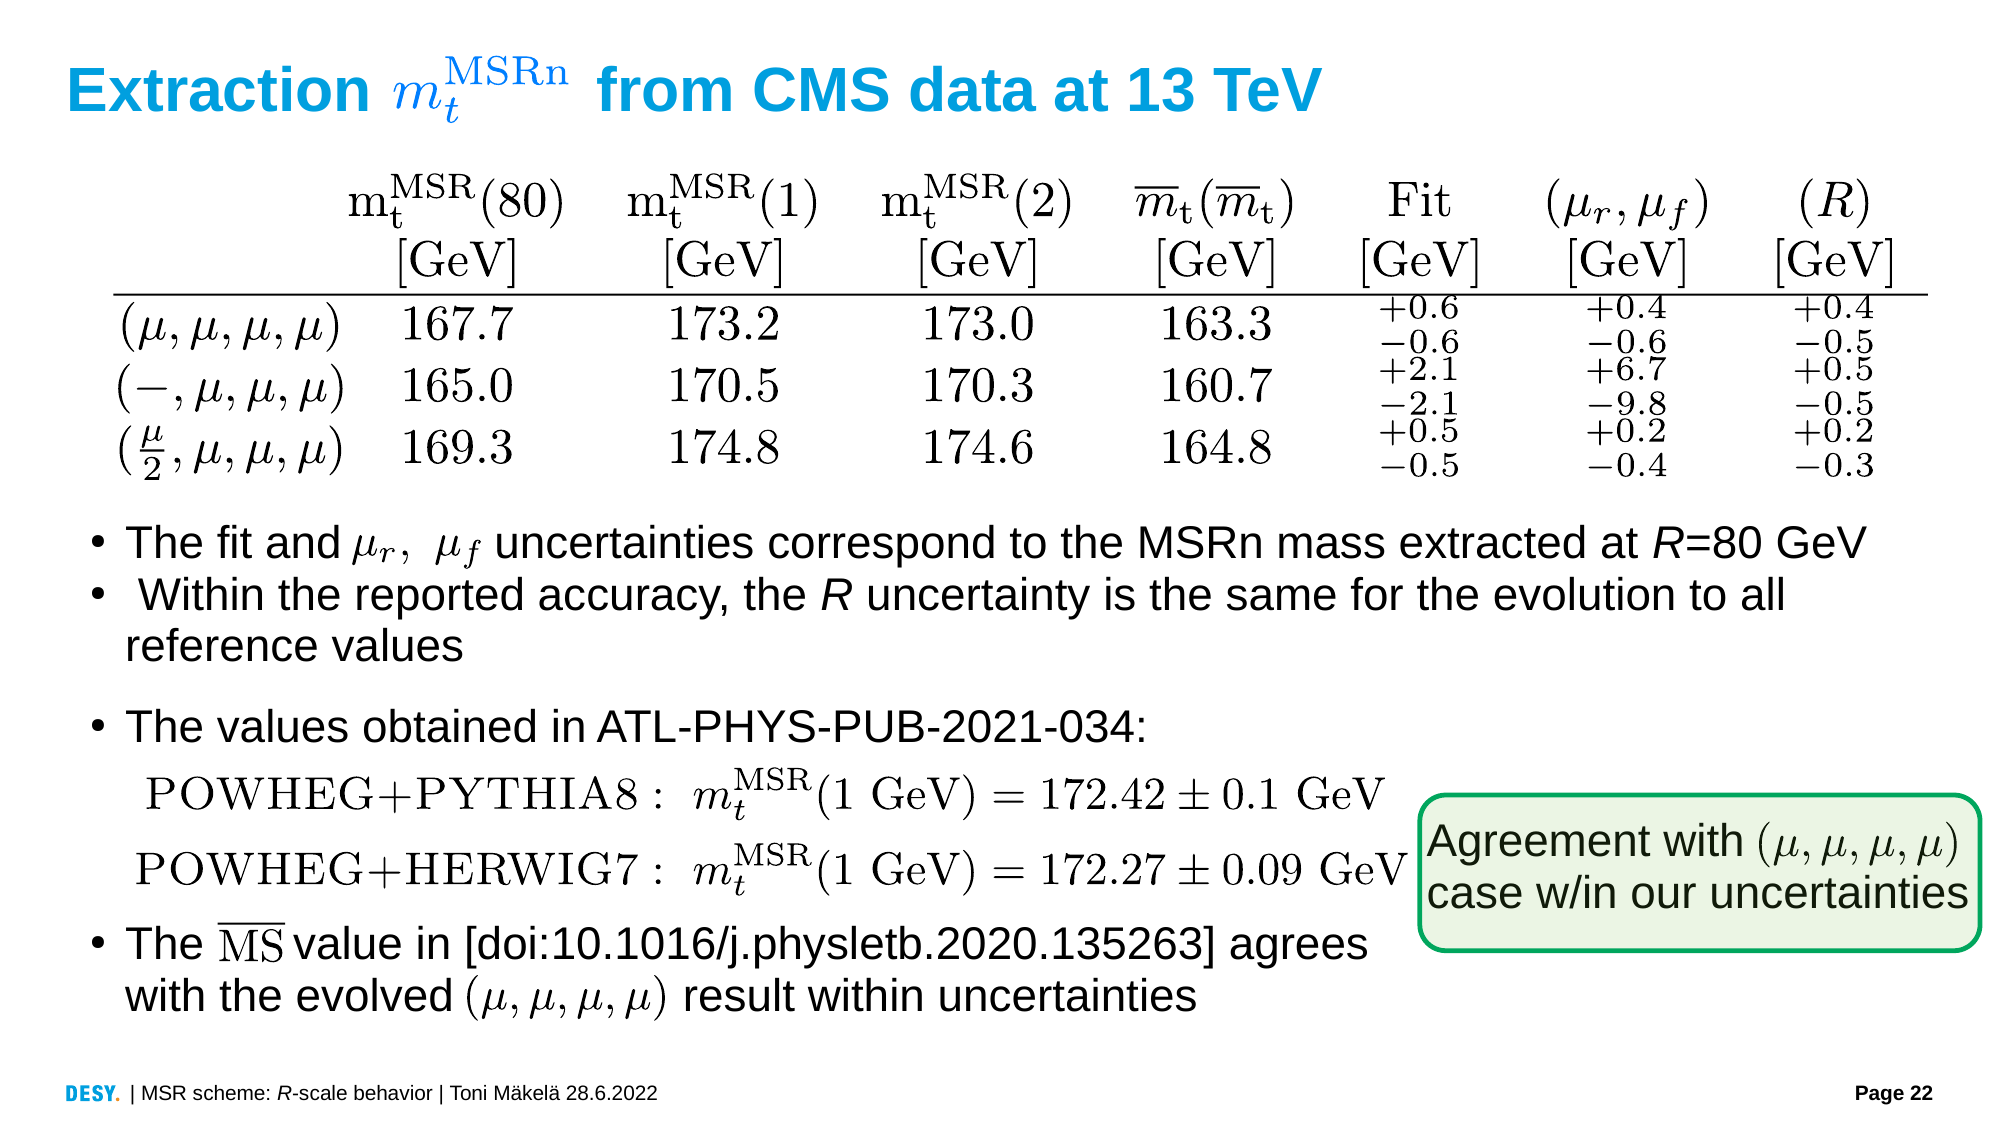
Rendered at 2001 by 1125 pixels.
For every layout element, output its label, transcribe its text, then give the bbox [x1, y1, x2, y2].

text_box [136, 767, 1408, 896]
text_box [352, 535, 481, 569]
text_box [465, 975, 665, 1021]
title Extraction from CMS data at 13 TeV [66, 57, 1933, 132]
text_box The fit and uncertainties correspond to the MSRn mass extracted at R=80 GeV Within the reported accuracy, the R uncertainty is the same for the evolution to all reference values The values obtained in ATL-PHYS-PUB-2021-034: The value in [doi:10.1016/j.physletb.2020.135263] agrees with the evolved result within uncertainties [75, 510, 1939, 1029]
footer | MSR scheme: R-scale behavior | Toni Mäkelä 28.6.2022 [129, 1079, 1762, 1111]
text_box [217, 922, 286, 963]
text_box [393, 55, 569, 124]
text_box [113, 173, 1928, 480]
text_box Agreement with case w/in our uncertainties [1411, 807, 2000, 977]
text_box [1419, 795, 1981, 951]
